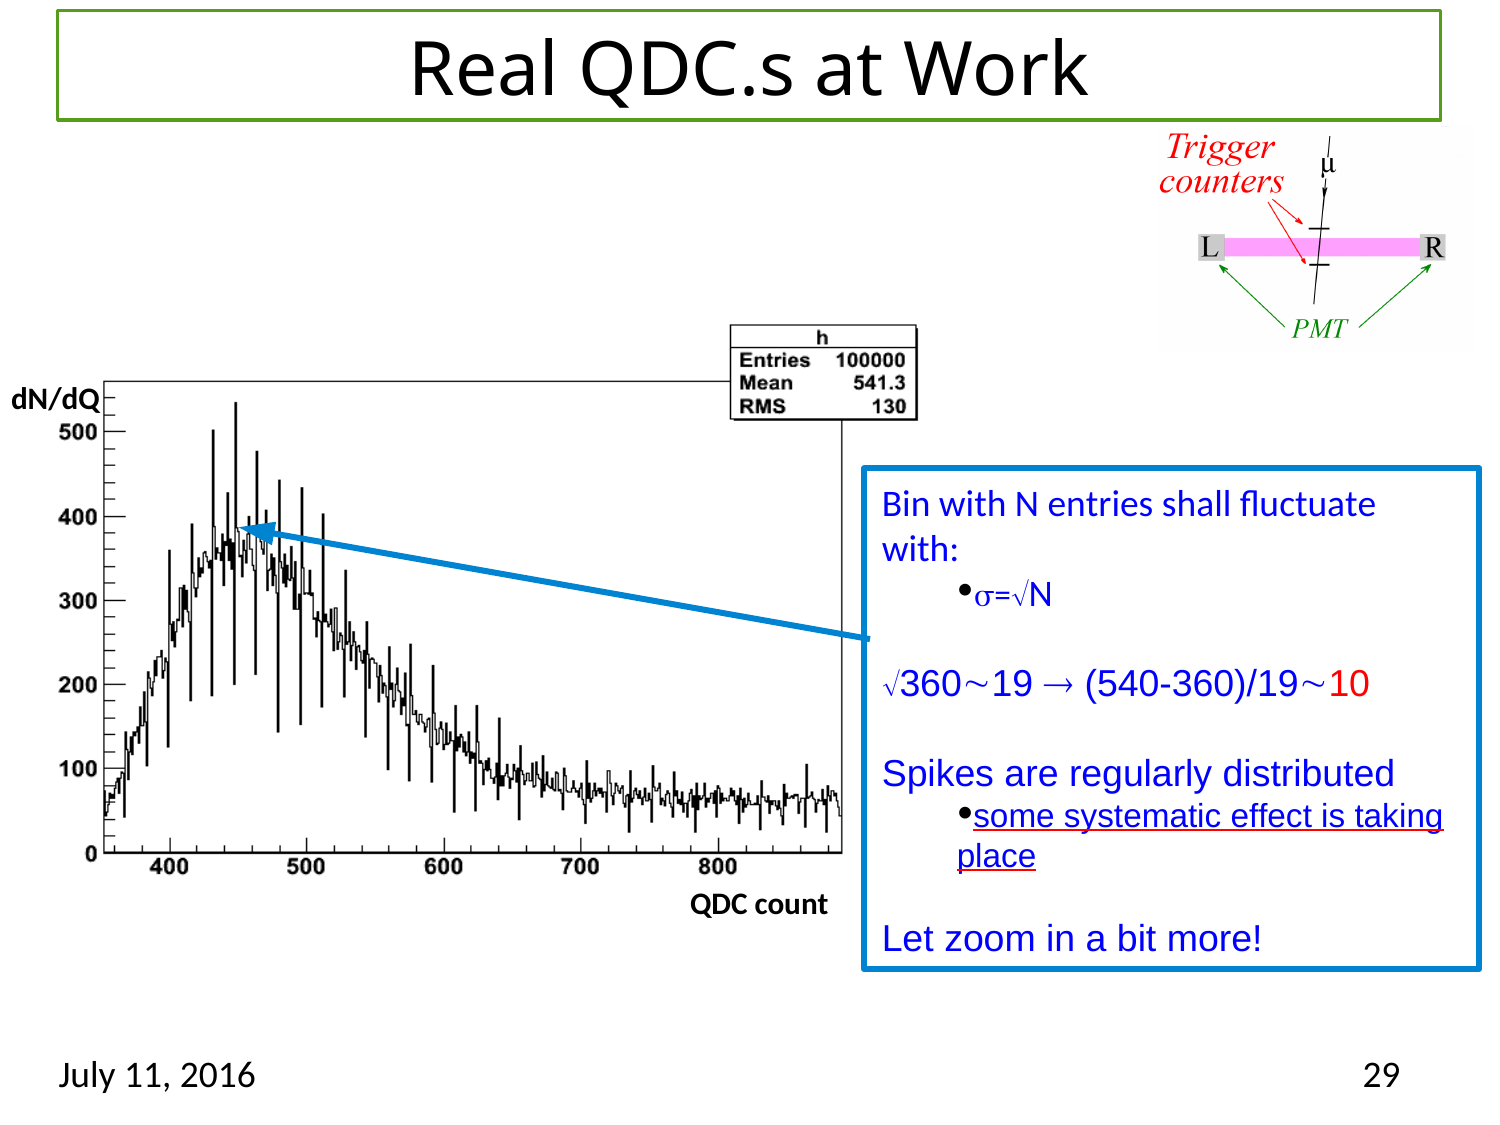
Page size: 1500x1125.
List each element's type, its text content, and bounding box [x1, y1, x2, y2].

text_box Bin with N entries shall fluctuate with: =√N √360~19  (540-360)/19~10 Spikes are regularly distributed some systematic effect is taking place Let zoom in a bit more! [864, 468, 1480, 970]
picture [12, 322, 934, 913]
picture [1157, 126, 1475, 352]
text_box QDC count [675, 876, 861, 929]
title Real QDC.s at Work [57, 10, 1441, 121]
text_box dN/dQ [0, 370, 128, 423]
